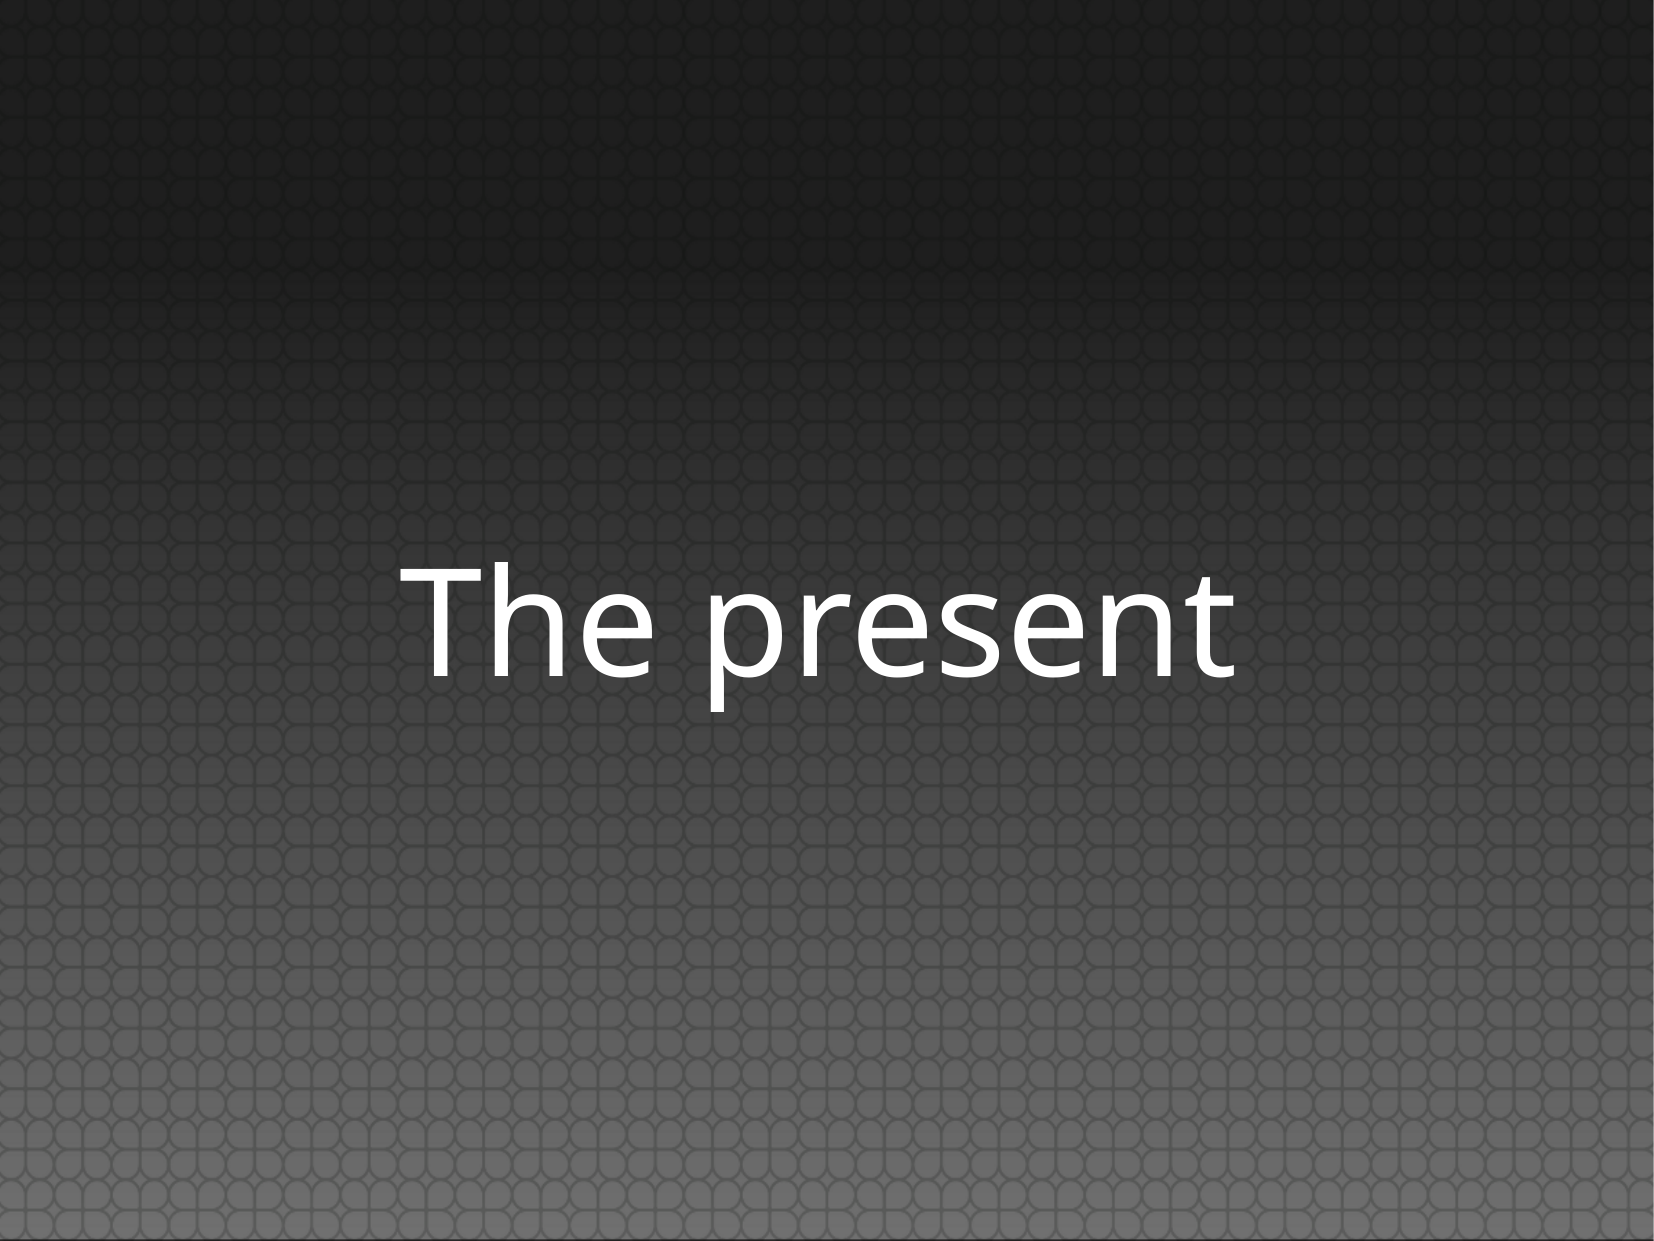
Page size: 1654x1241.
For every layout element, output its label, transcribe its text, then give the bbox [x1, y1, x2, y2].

picture [0, 0, 1654, 1241]
title The present [75, 525, 1564, 713]
